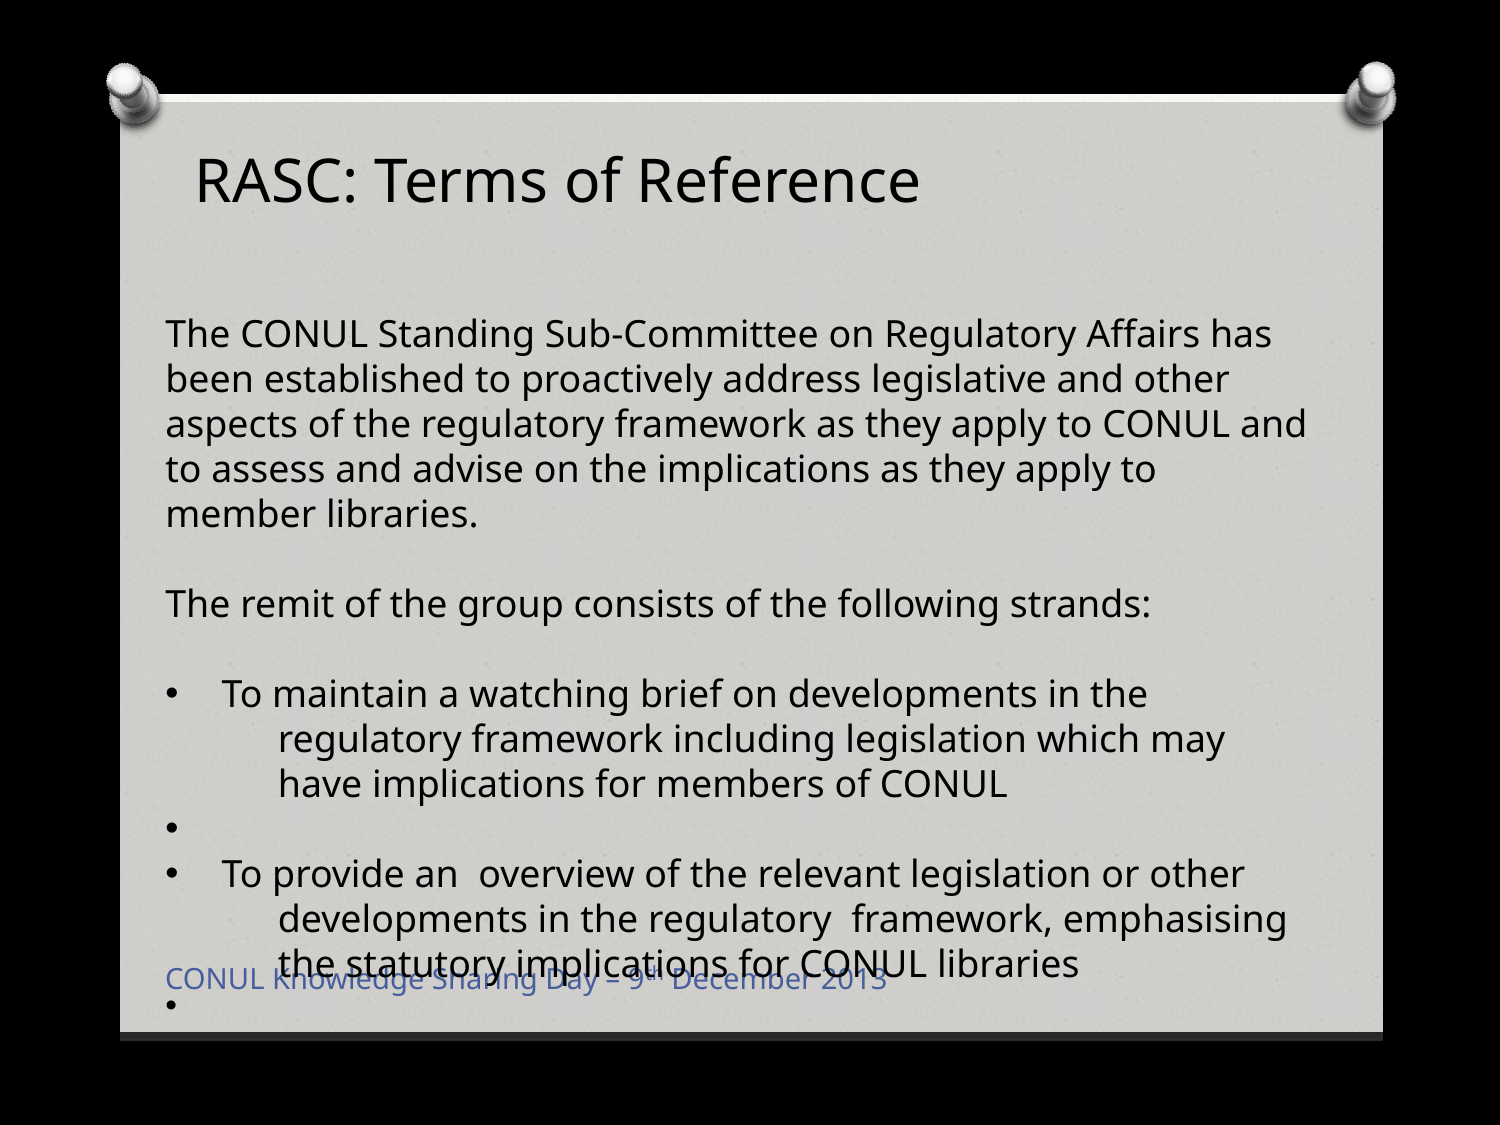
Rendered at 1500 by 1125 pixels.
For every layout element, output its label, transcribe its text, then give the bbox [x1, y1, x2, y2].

title RASC: Terms of Reference [179, 134, 1323, 303]
text_box The CONUL Standing Sub-Committee on Regulatory Affairs has been established to proactively address legislative and other aspects of the regulatory framework as they apply to CONUL and to assess and advise on the implications as they apply to member libraries. The remit of the group consists of the following strands: To maintain a watching brief on developments in the regulatory framework including legislation which may have implications for members of CONUL To provide an overview of the relevant legislation or other developments in the regulatory framework, emphasising the statutory implications for CONUL libraries [150, 303, 1332, 1033]
